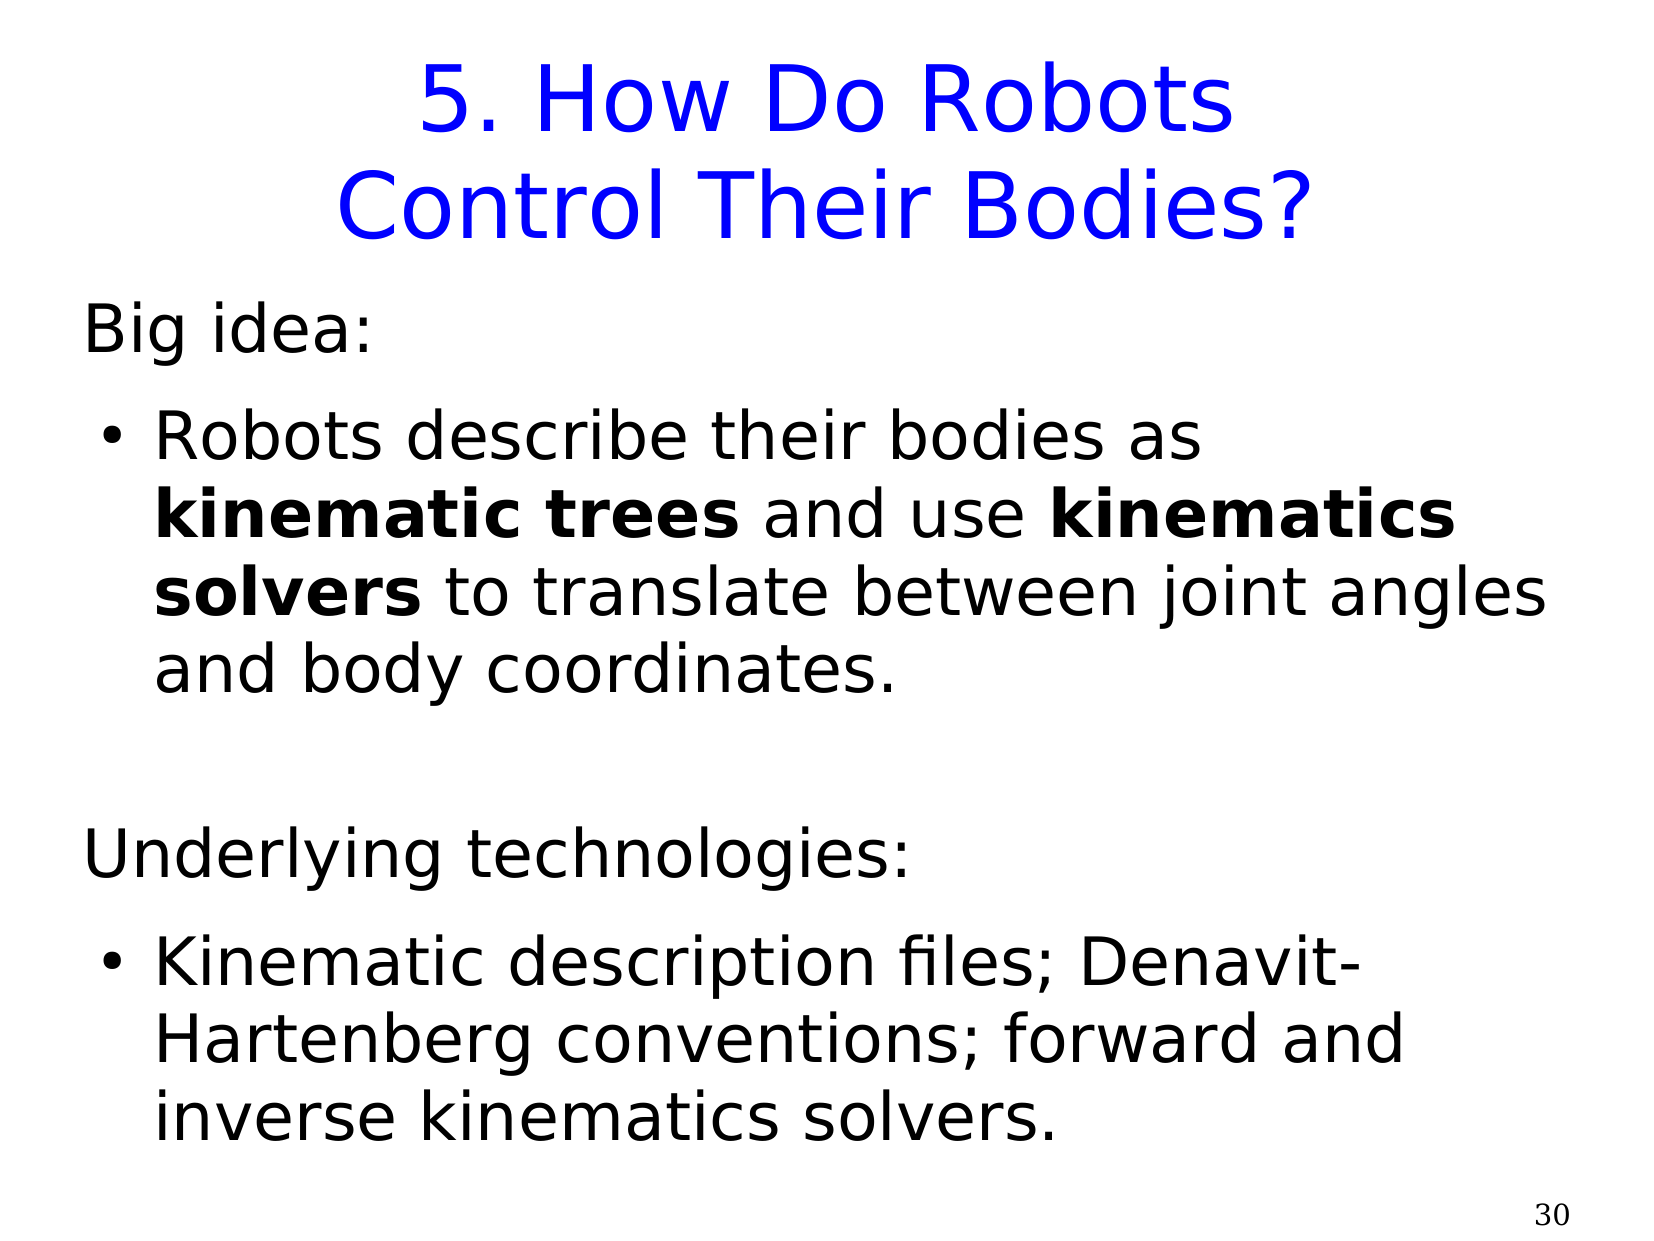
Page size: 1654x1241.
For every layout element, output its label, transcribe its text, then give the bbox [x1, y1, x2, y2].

title 5. How Do Robots Control Their Bodies? [82, 45, 1571, 261]
list Big idea: Robots describe their bodies as kinematic trees and use kinematics solvers to translate between joint angles and body coordinates. Underlying technologies: Kinematic description files; Denavit-Hartenberg conventions; forward and inverse kinematics solvers. [82, 290, 1571, 1157]
